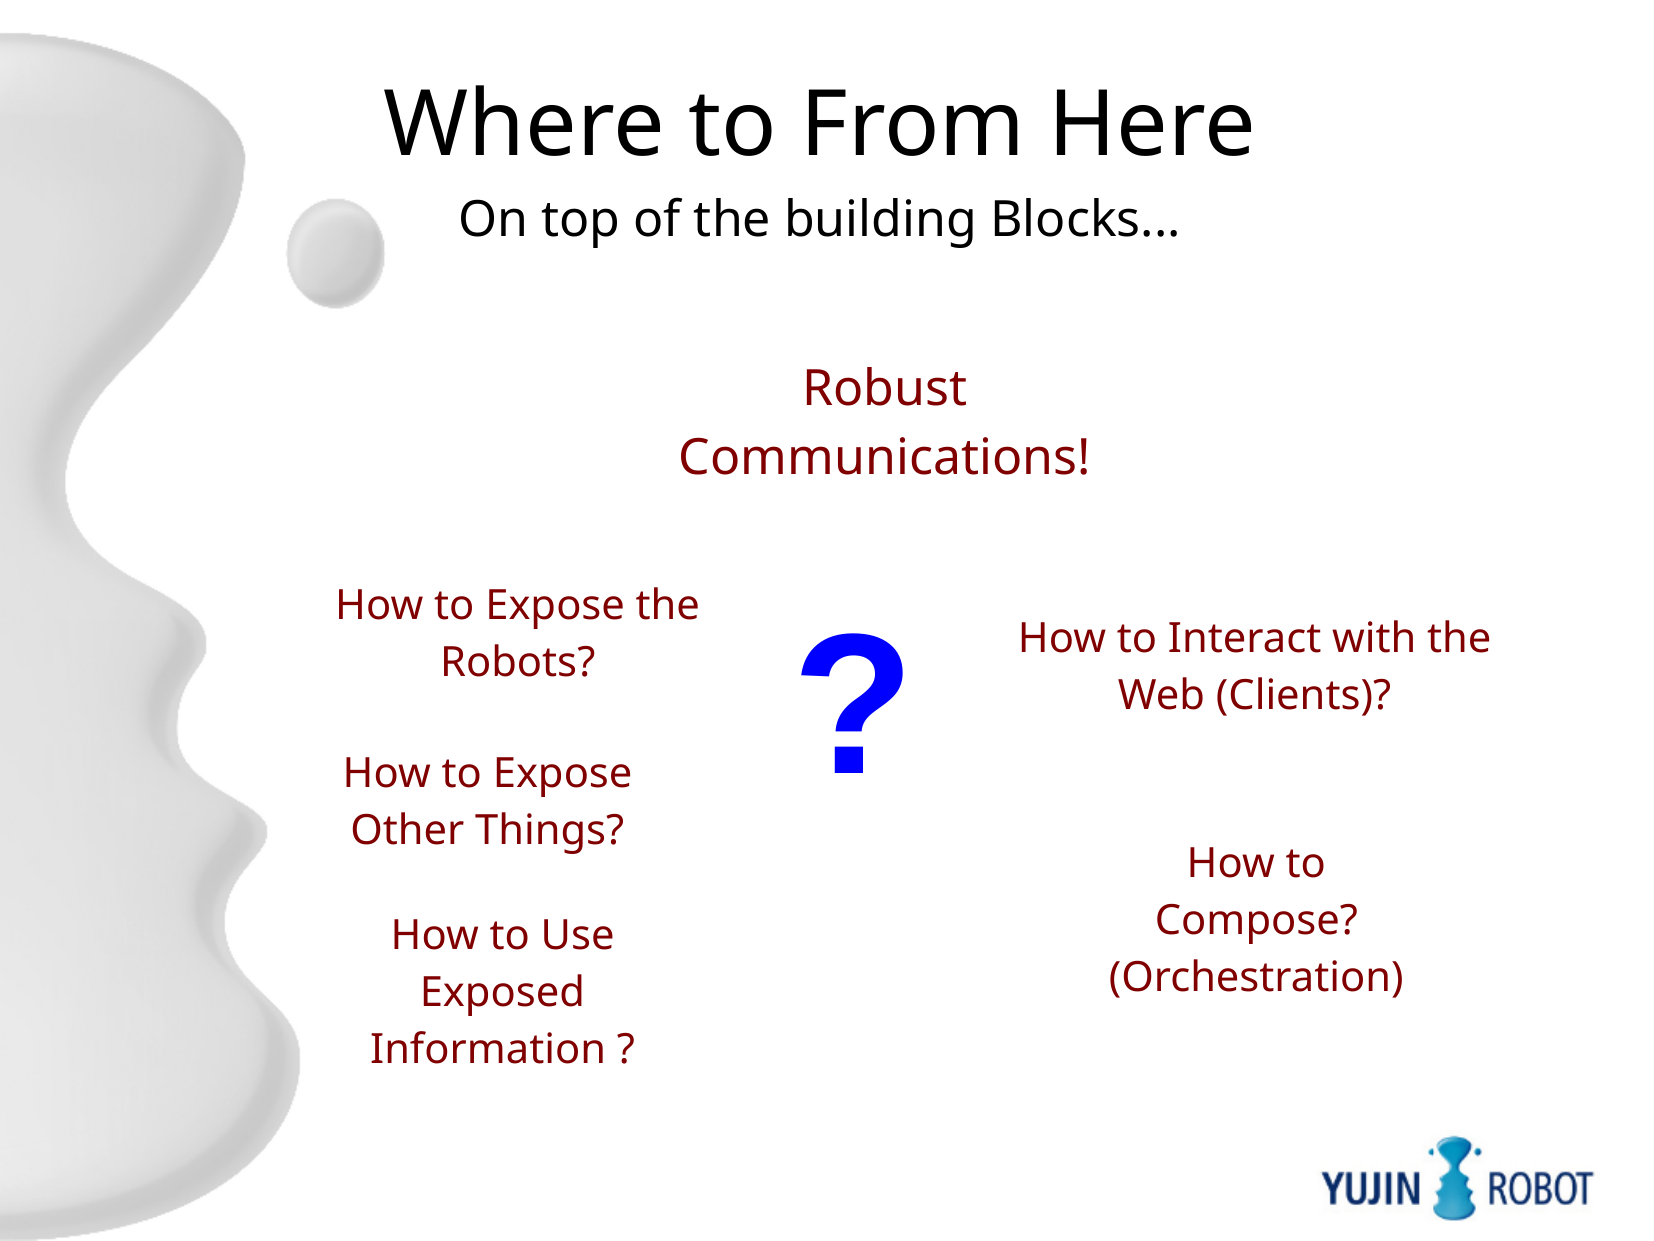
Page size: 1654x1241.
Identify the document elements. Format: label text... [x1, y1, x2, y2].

picture [0, 0, 1654, 1241]
text_box How to Use Exposed Information ? [300, 897, 706, 1021]
text_box ? [777, 585, 930, 824]
text_box How to Interact with the Web (Clients)? [999, 600, 1510, 723]
text_box How to Compose? (Orchestration) [1072, 825, 1441, 948]
title Where to From Here On top of the building Blocks... [287, 73, 1353, 236]
text_box How to Expose the Robots? [315, 567, 721, 691]
text_box How to Expose Other Things? [285, 735, 691, 858]
text_box Robust Communications! [660, 345, 1111, 496]
